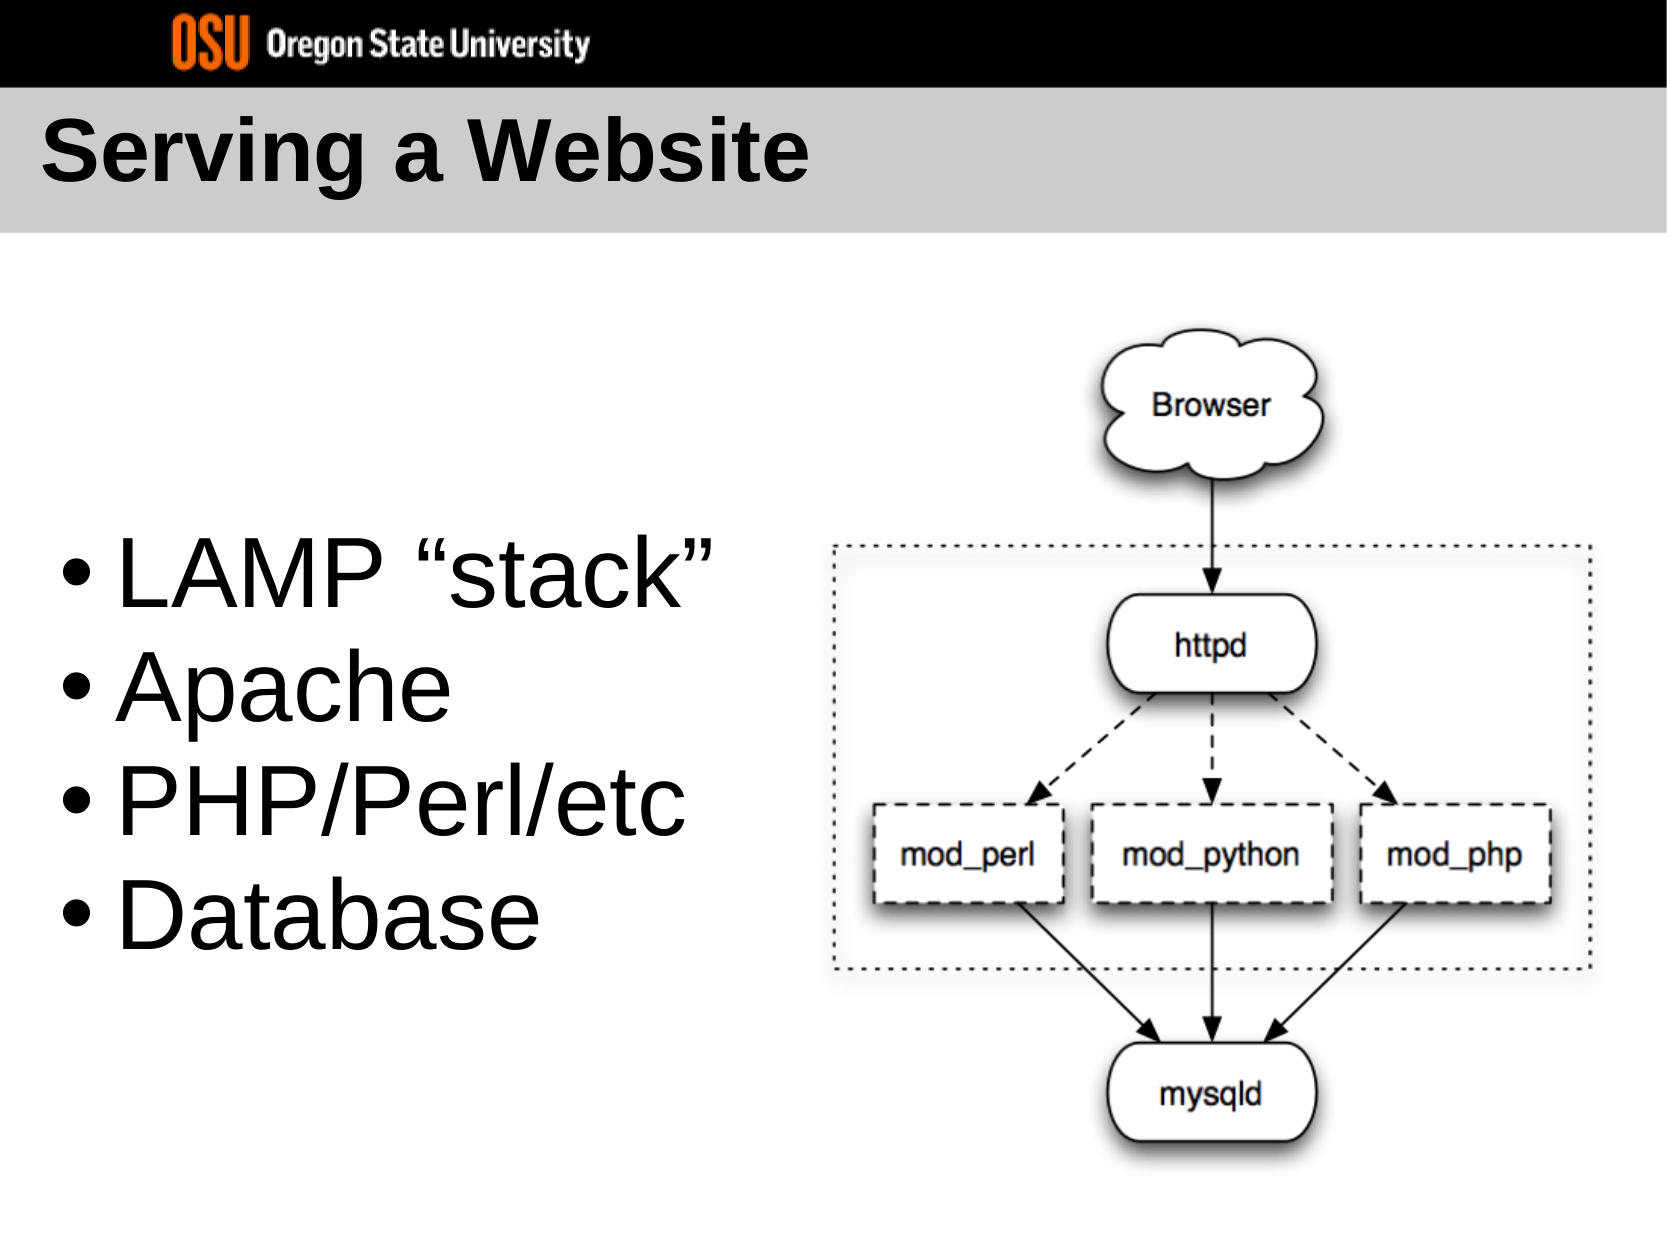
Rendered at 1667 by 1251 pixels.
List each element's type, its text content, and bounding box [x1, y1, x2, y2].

list LAMP “stack” Apache PHP/Perl/etc Database [40, 516, 890, 1071]
title Serving a Website [40, 99, 1625, 249]
picture [0, 0, 1667, 1251]
